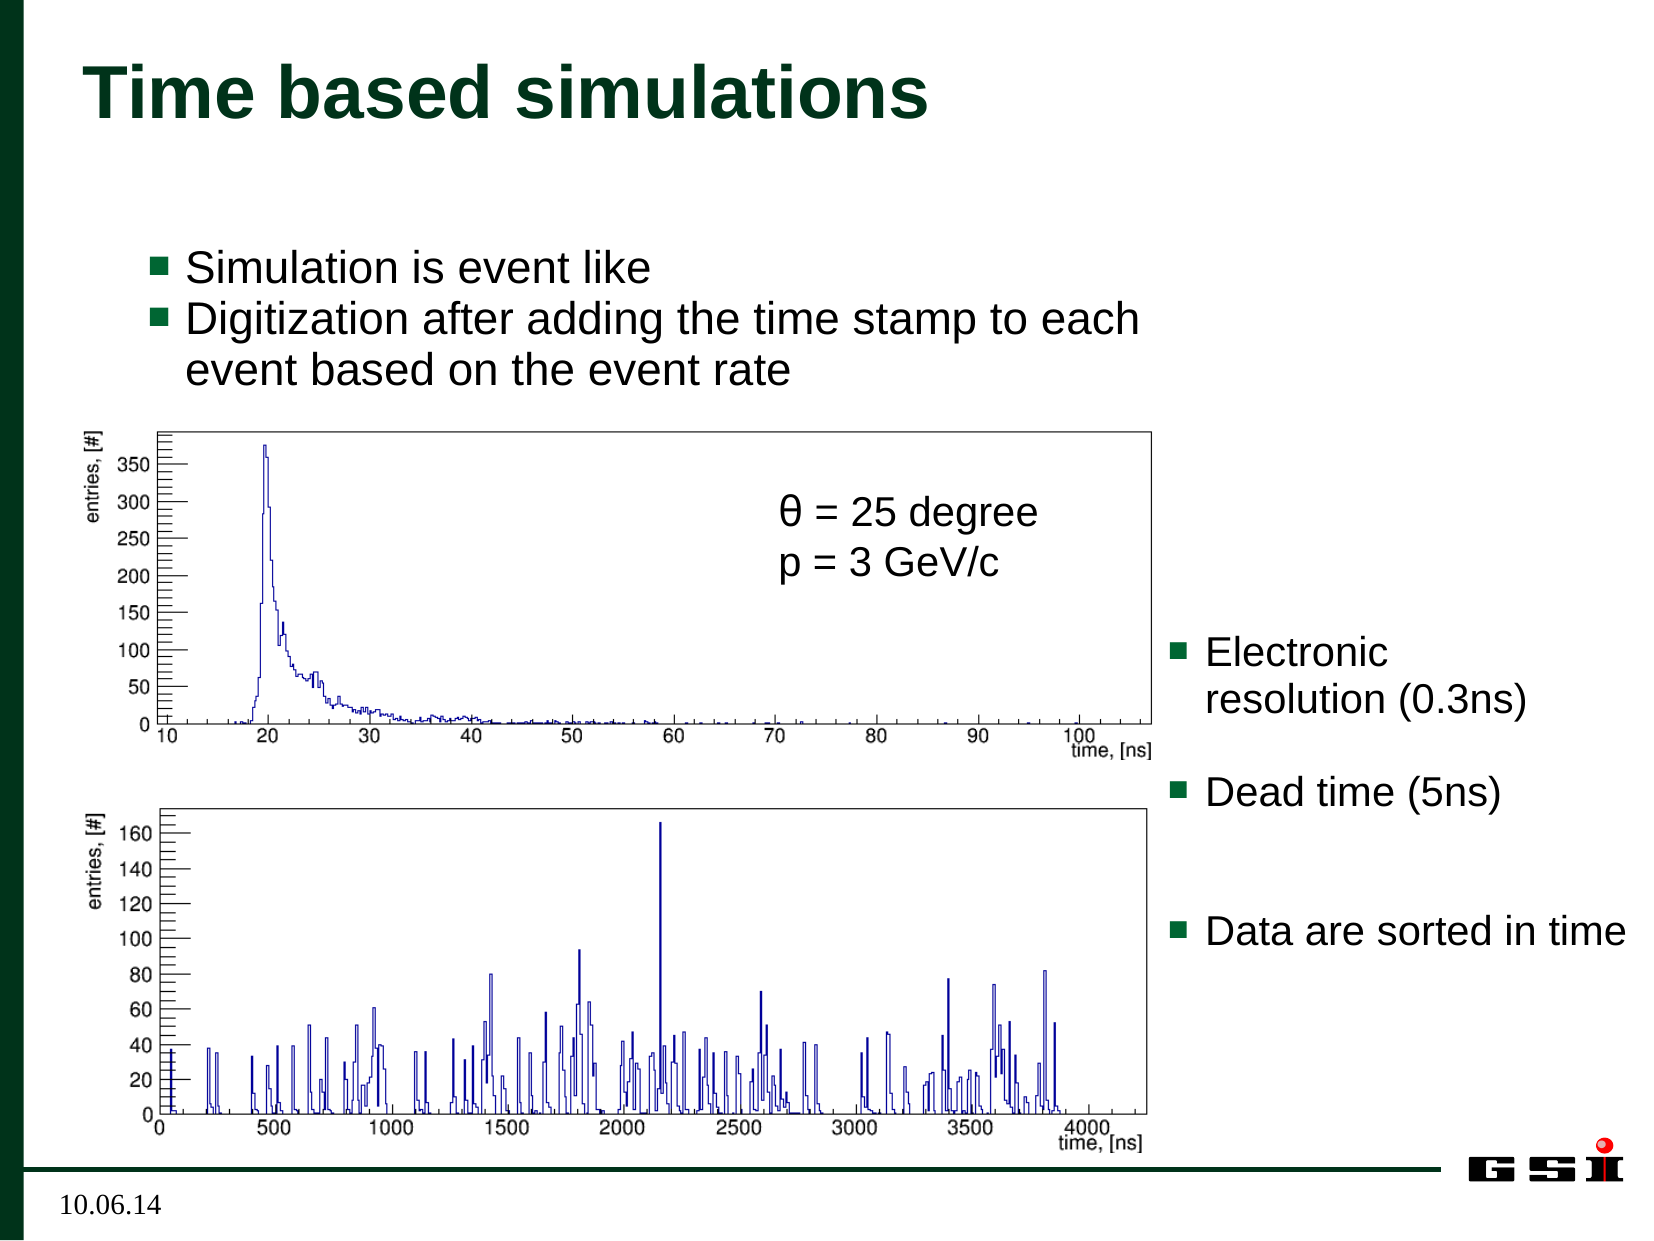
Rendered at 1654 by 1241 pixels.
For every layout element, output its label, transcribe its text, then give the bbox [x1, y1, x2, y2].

picture [37, 770, 1270, 1154]
text_box Electronic resolution (0.3ns) Dead time (5ns) Data are sorted in time [1155, 570, 1654, 964]
text_box θ = 25 degree p = 3 GeV/c [763, 473, 1099, 591]
picture [1464, 1132, 1626, 1193]
picture [33, 396, 1276, 760]
text_box Simulation is event like Digitization after adding the time stamp to each event based on the event rate [135, 178, 1546, 403]
title Time based simulations [82, 23, 1571, 162]
